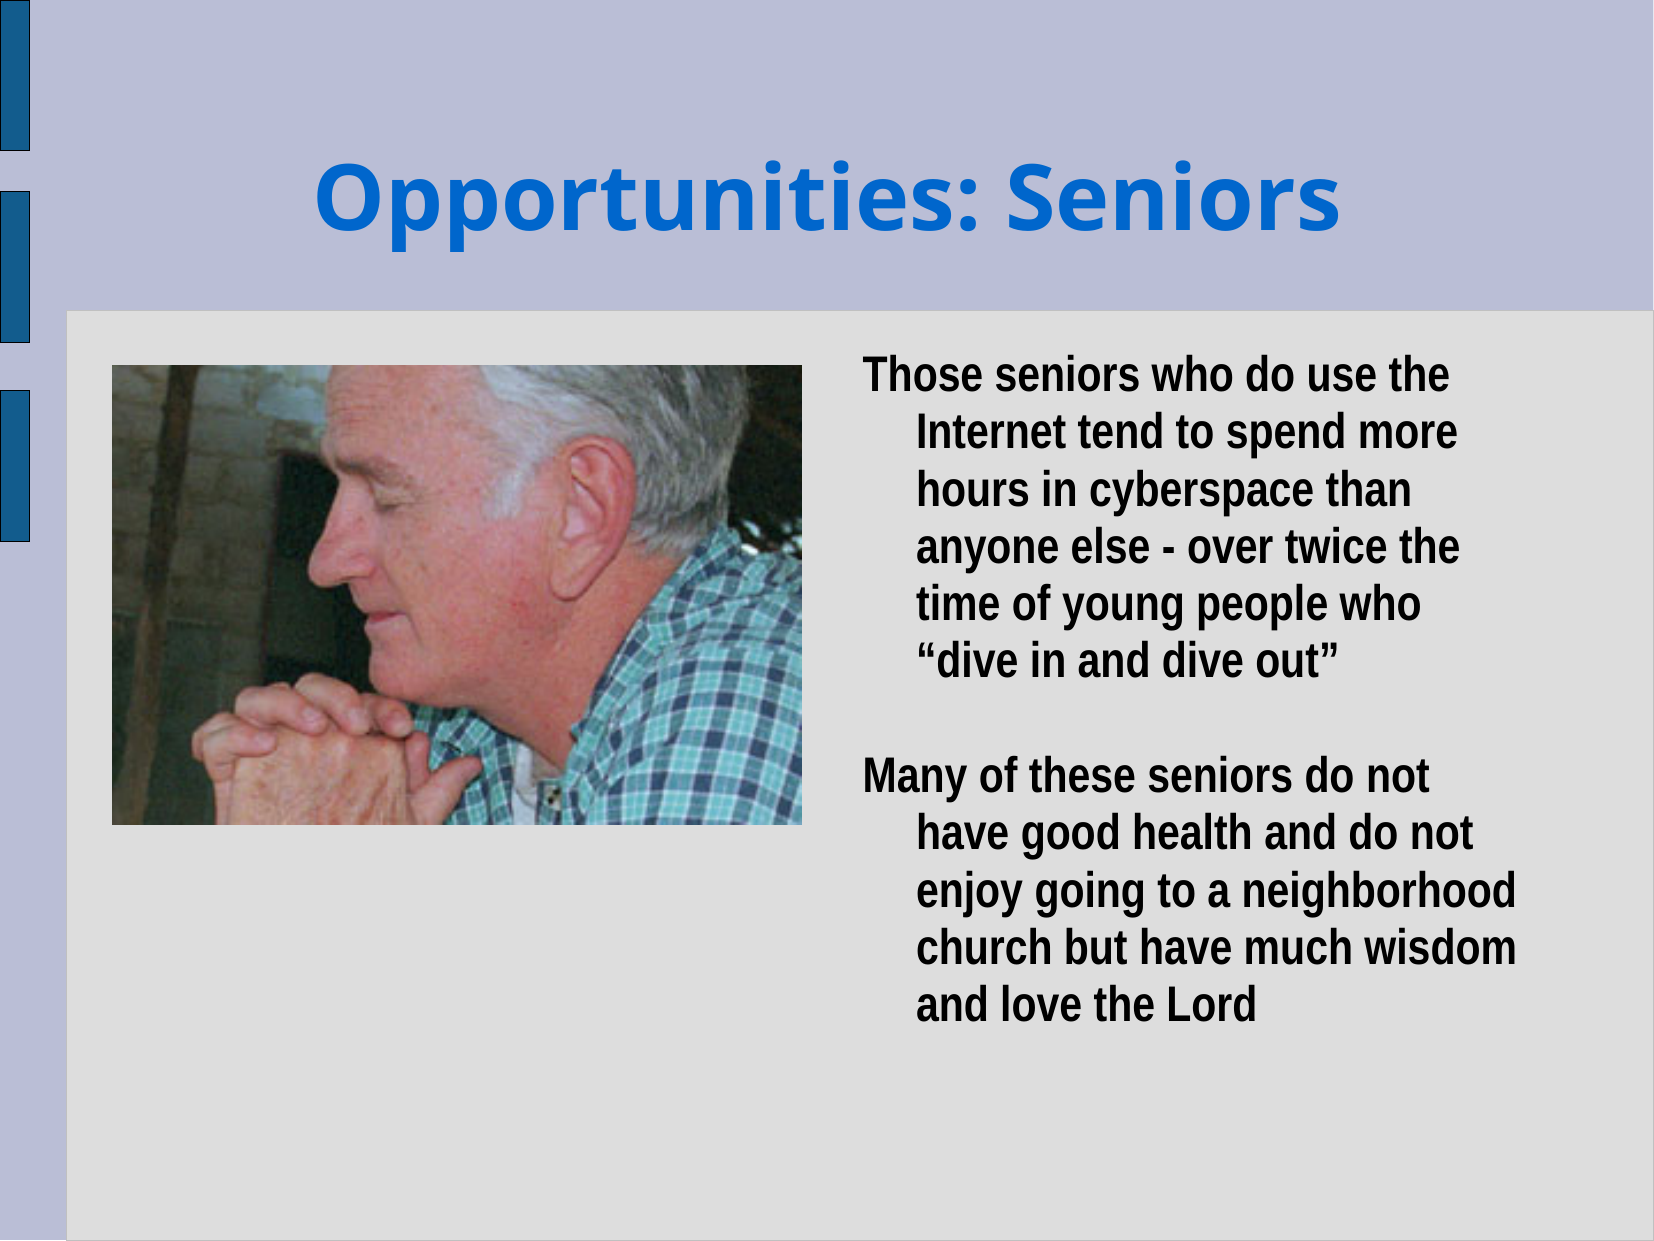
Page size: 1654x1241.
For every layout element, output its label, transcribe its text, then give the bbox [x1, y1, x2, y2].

list Those seniors who do use the Internet tend to spend more hours in cyberspace than anyone else - over twice the time of young people who “dive in and dive out” Many of these seniors do not have good health and do not enjoy going to a neighborhood church but have much wisdom and love the Lord [845, 344, 1535, 1127]
title Opportunities: Seniors [121, 91, 1534, 299]
picture [112, 365, 802, 826]
